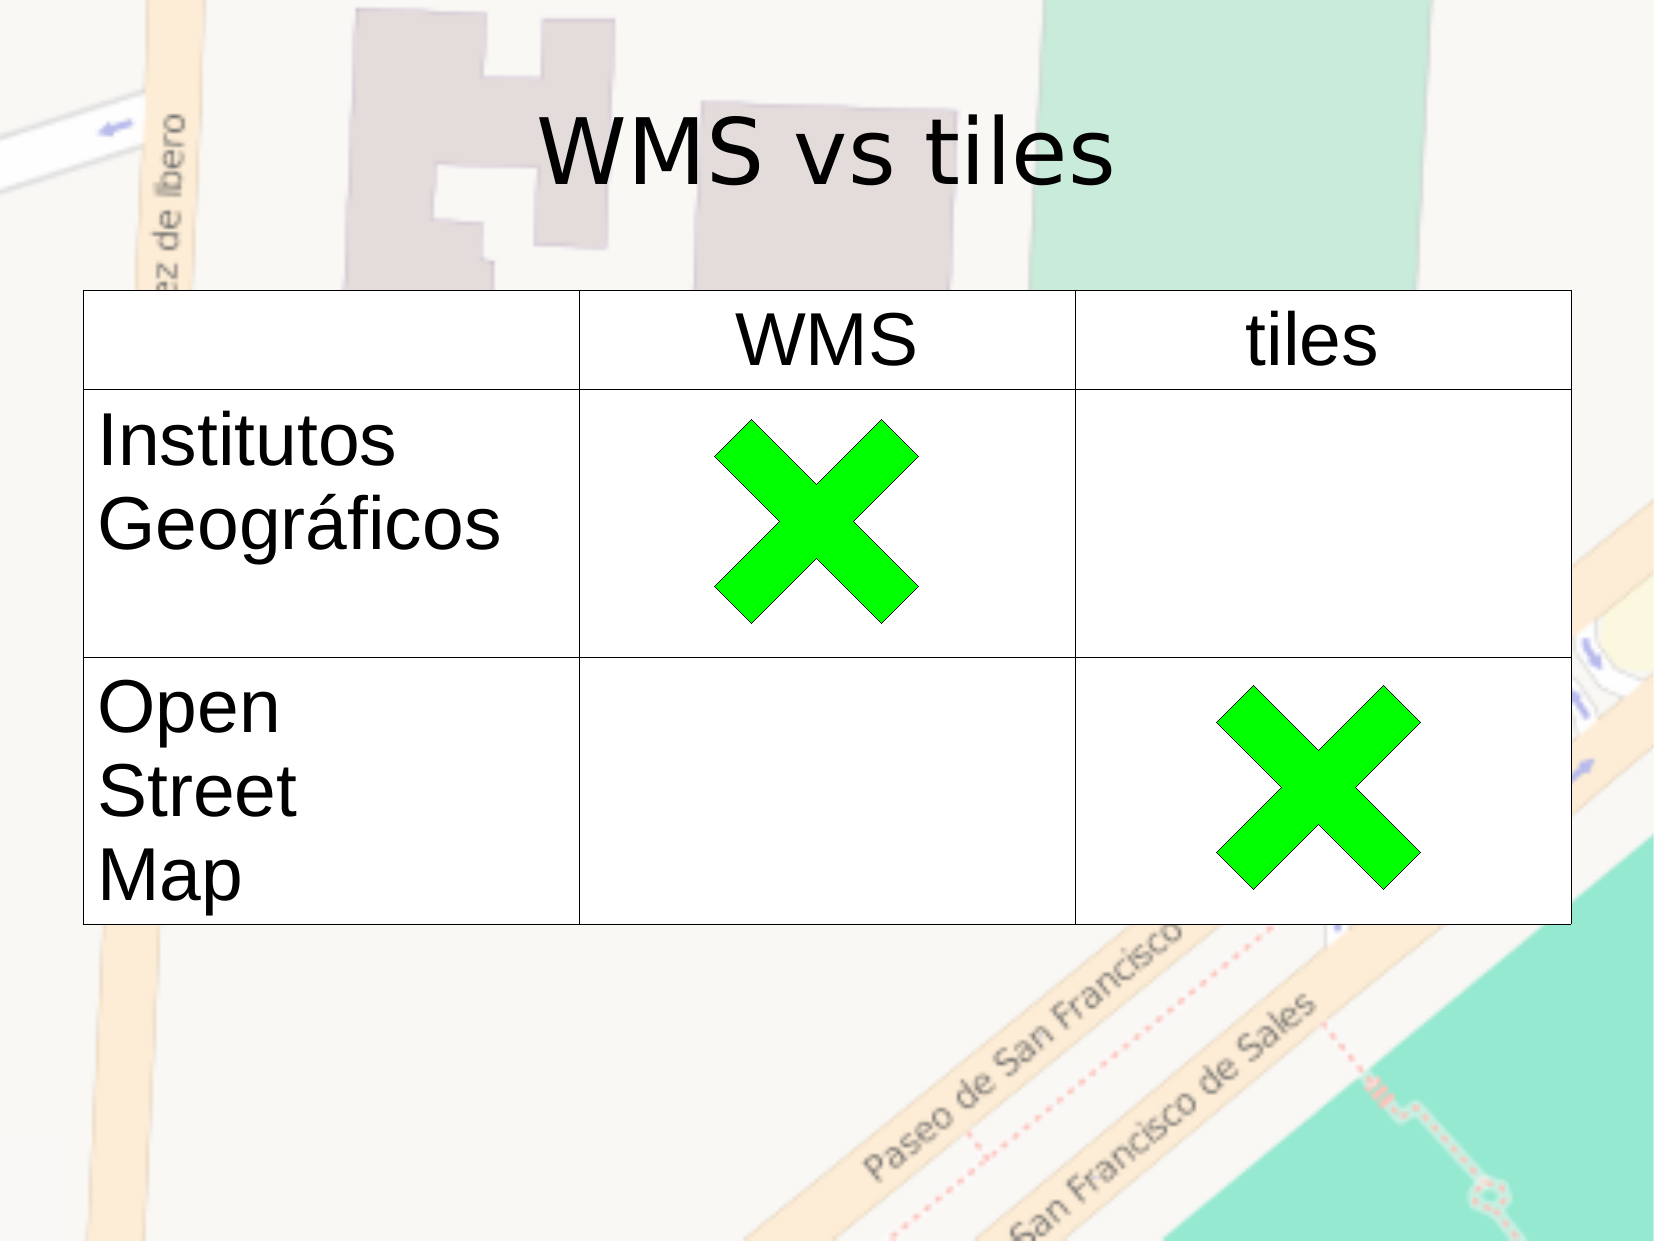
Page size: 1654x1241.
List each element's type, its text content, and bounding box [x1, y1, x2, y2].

table_cell [580, 658, 1075, 924]
table_cell [1076, 390, 1571, 657]
table_header tiles [1076, 291, 1571, 389]
table_cell [1076, 658, 1571, 924]
table_header WMS [580, 291, 1075, 389]
table_cell Open Street Map [84, 658, 579, 924]
table_cell [580, 390, 1075, 657]
table_cell Institutos Geográficos [84, 390, 579, 657]
text_box [714, 419, 919, 624]
table_header [84, 291, 579, 389]
title WMS vs tiles [82, 49, 1571, 257]
text_box [1216, 685, 1421, 890]
